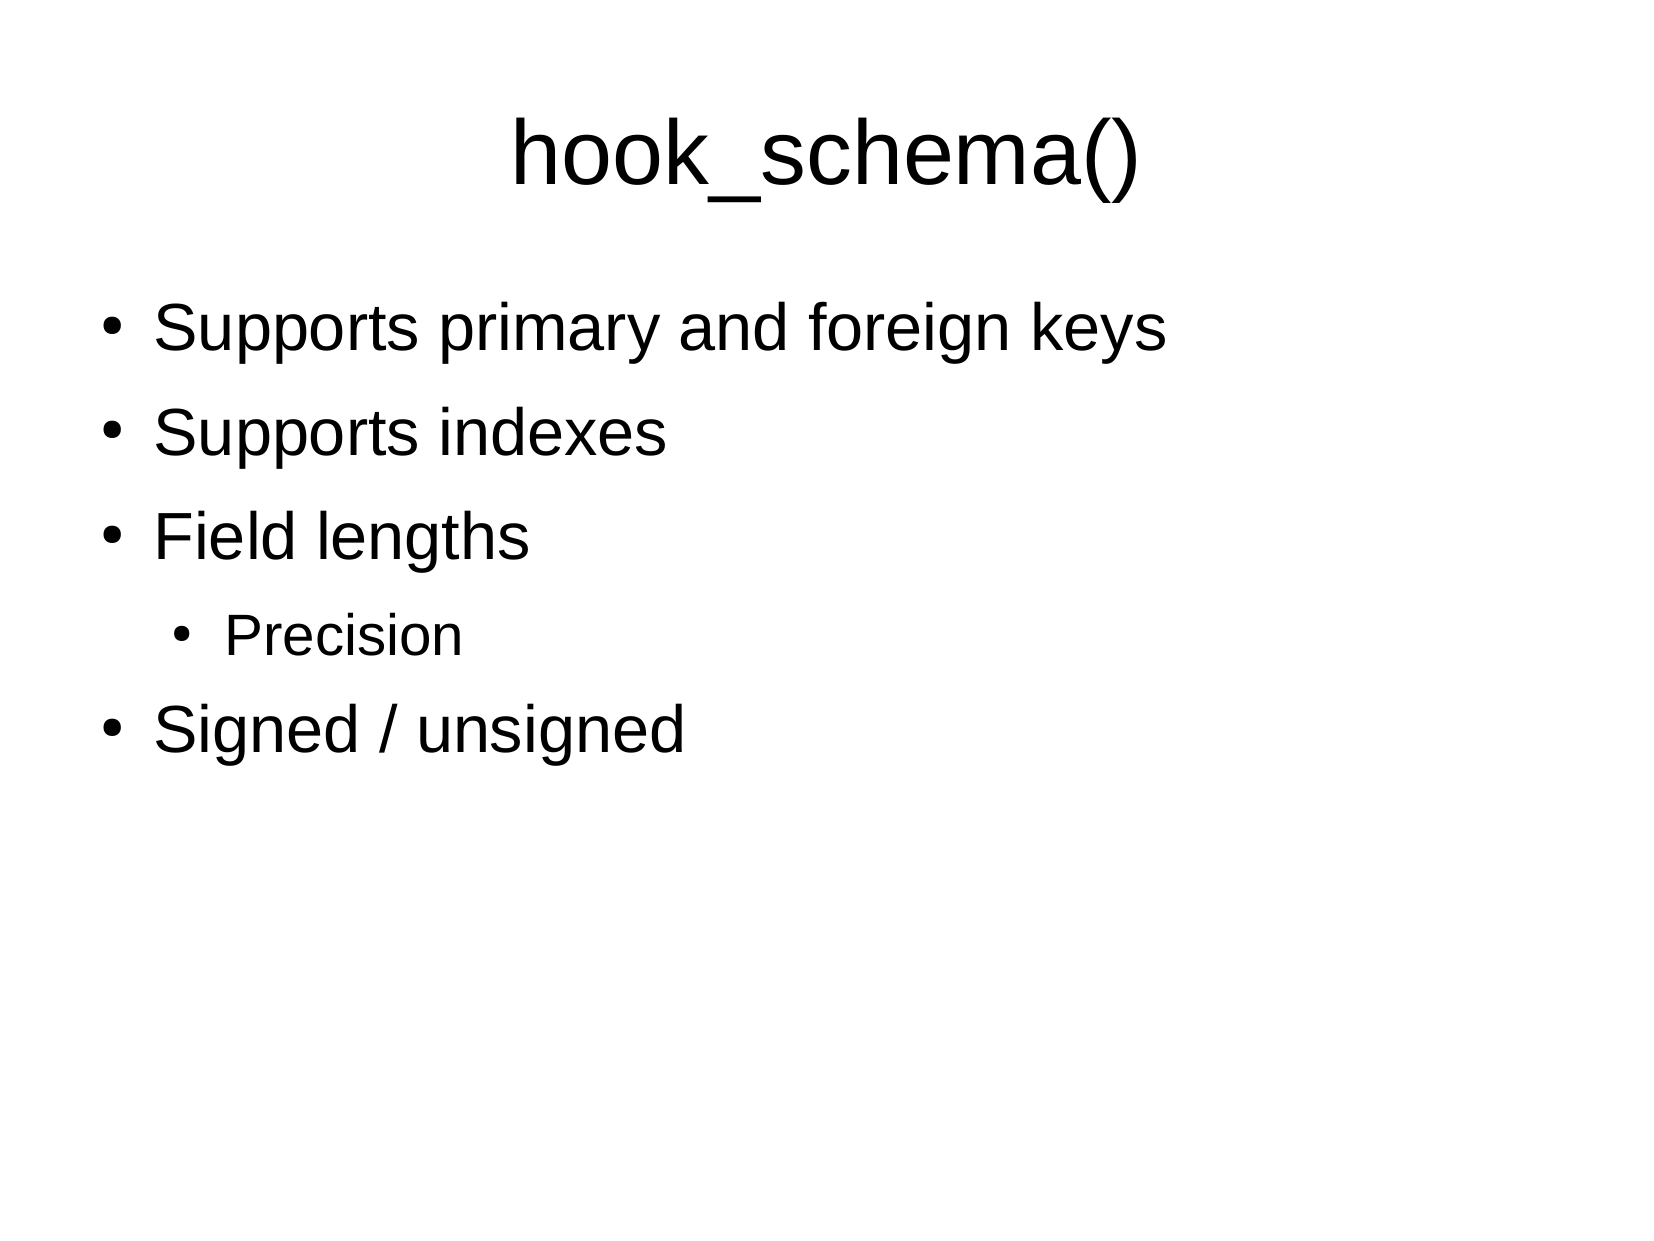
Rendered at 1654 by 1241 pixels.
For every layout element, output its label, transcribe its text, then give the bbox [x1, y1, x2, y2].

list Supports primary and foreign keys Supports indexes Field lengths Precision Signed / unsigned [82, 290, 1571, 1109]
title hook_schema() [82, 49, 1571, 257]
